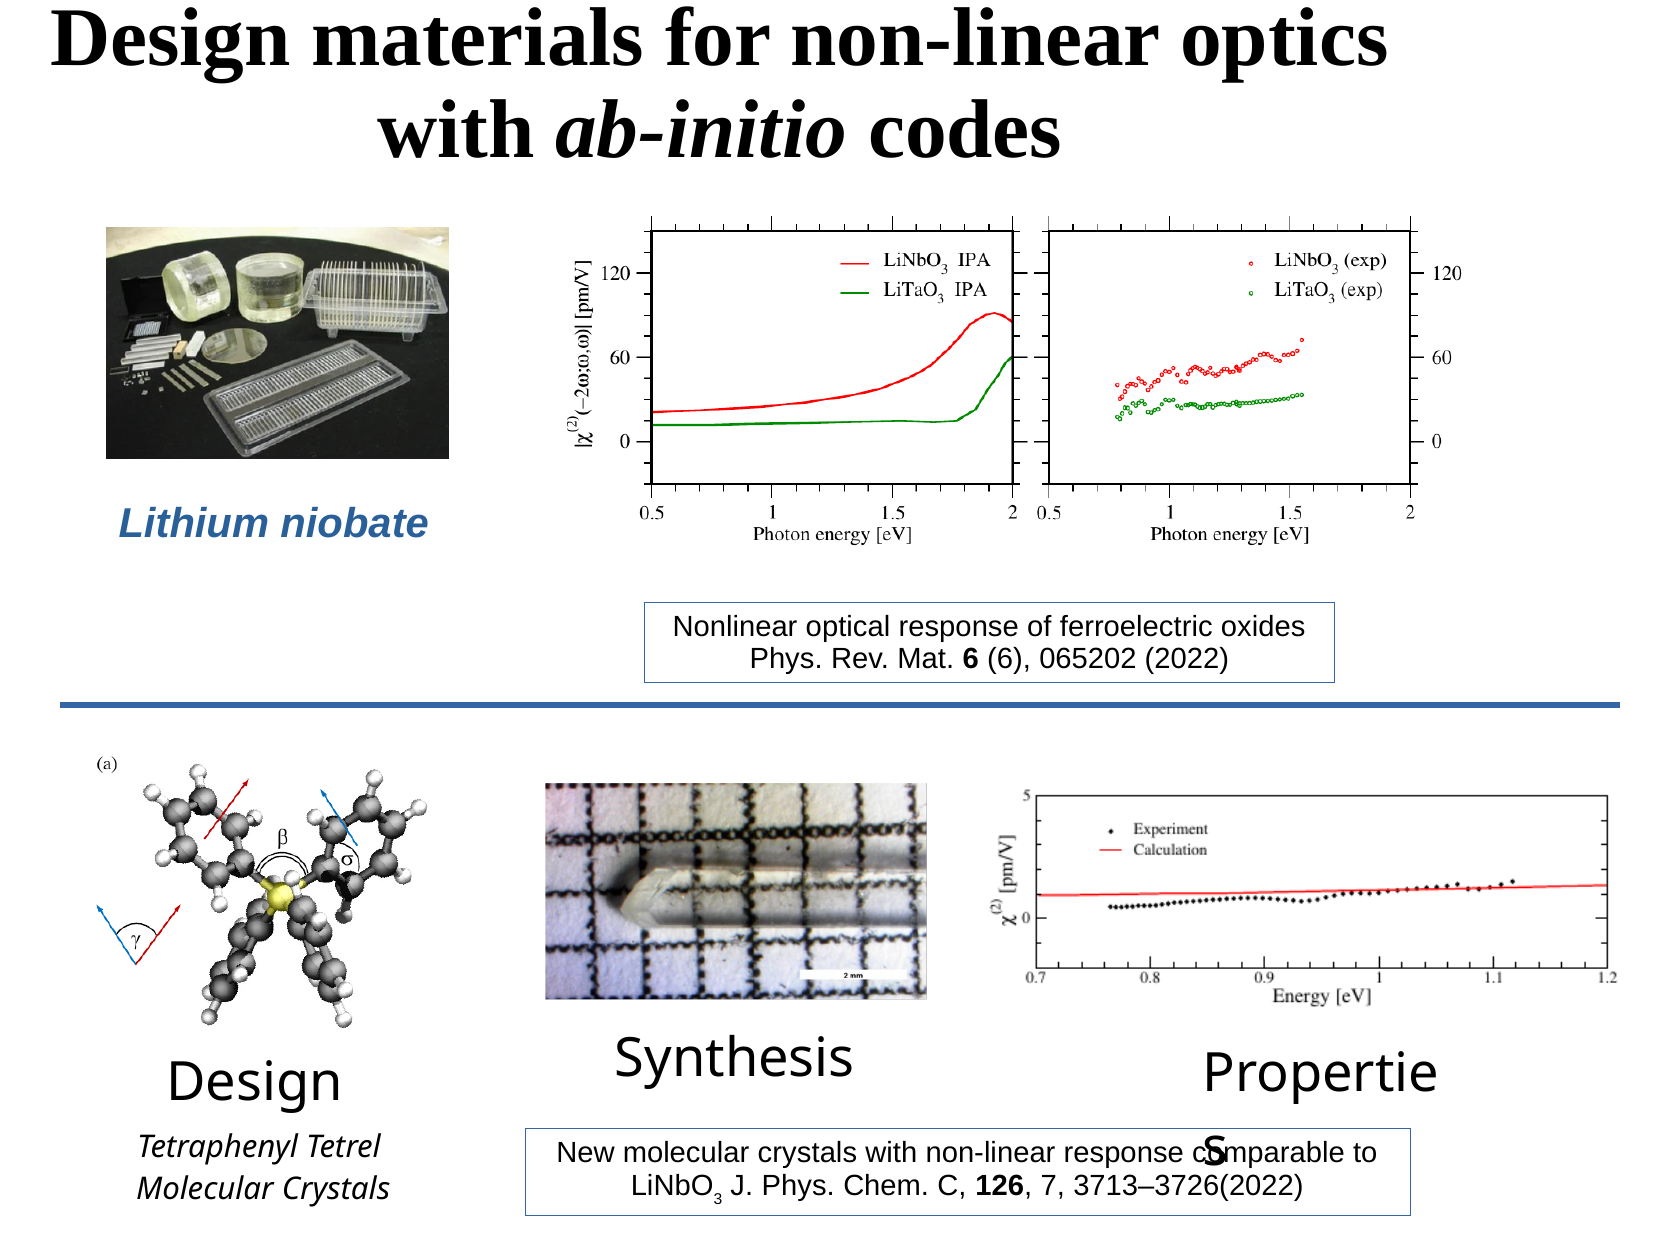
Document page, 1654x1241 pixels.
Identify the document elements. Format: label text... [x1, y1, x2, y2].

picture [983, 773, 1636, 1026]
text_box Design [151, 1035, 391, 1114]
text_box Nonlinear optical response of ferroelectric oxides Phys. Rev. Mat. 6 (6), 065202 (2022) [644, 602, 1335, 683]
picture [546, 189, 1477, 567]
text_box Properties [1187, 1025, 1473, 1105]
picture [525, 771, 950, 1012]
text_box New molecular crystals with non-linear response comparable to LiNbO3 J. Phys. Chem. C, 126, 7, 3713–3726(2022) [525, 1128, 1411, 1216]
text_box Synthesis [600, 1011, 871, 1090]
picture [106, 227, 449, 461]
text_box Lithium niobate [103, 492, 449, 556]
title Design materials for non-linear optics with ab-initio codes [15, 0, 1426, 181]
text_box Tetraphenyl Tetrel Molecular Crystals [76, 1116, 451, 1216]
picture [90, 749, 431, 1036]
